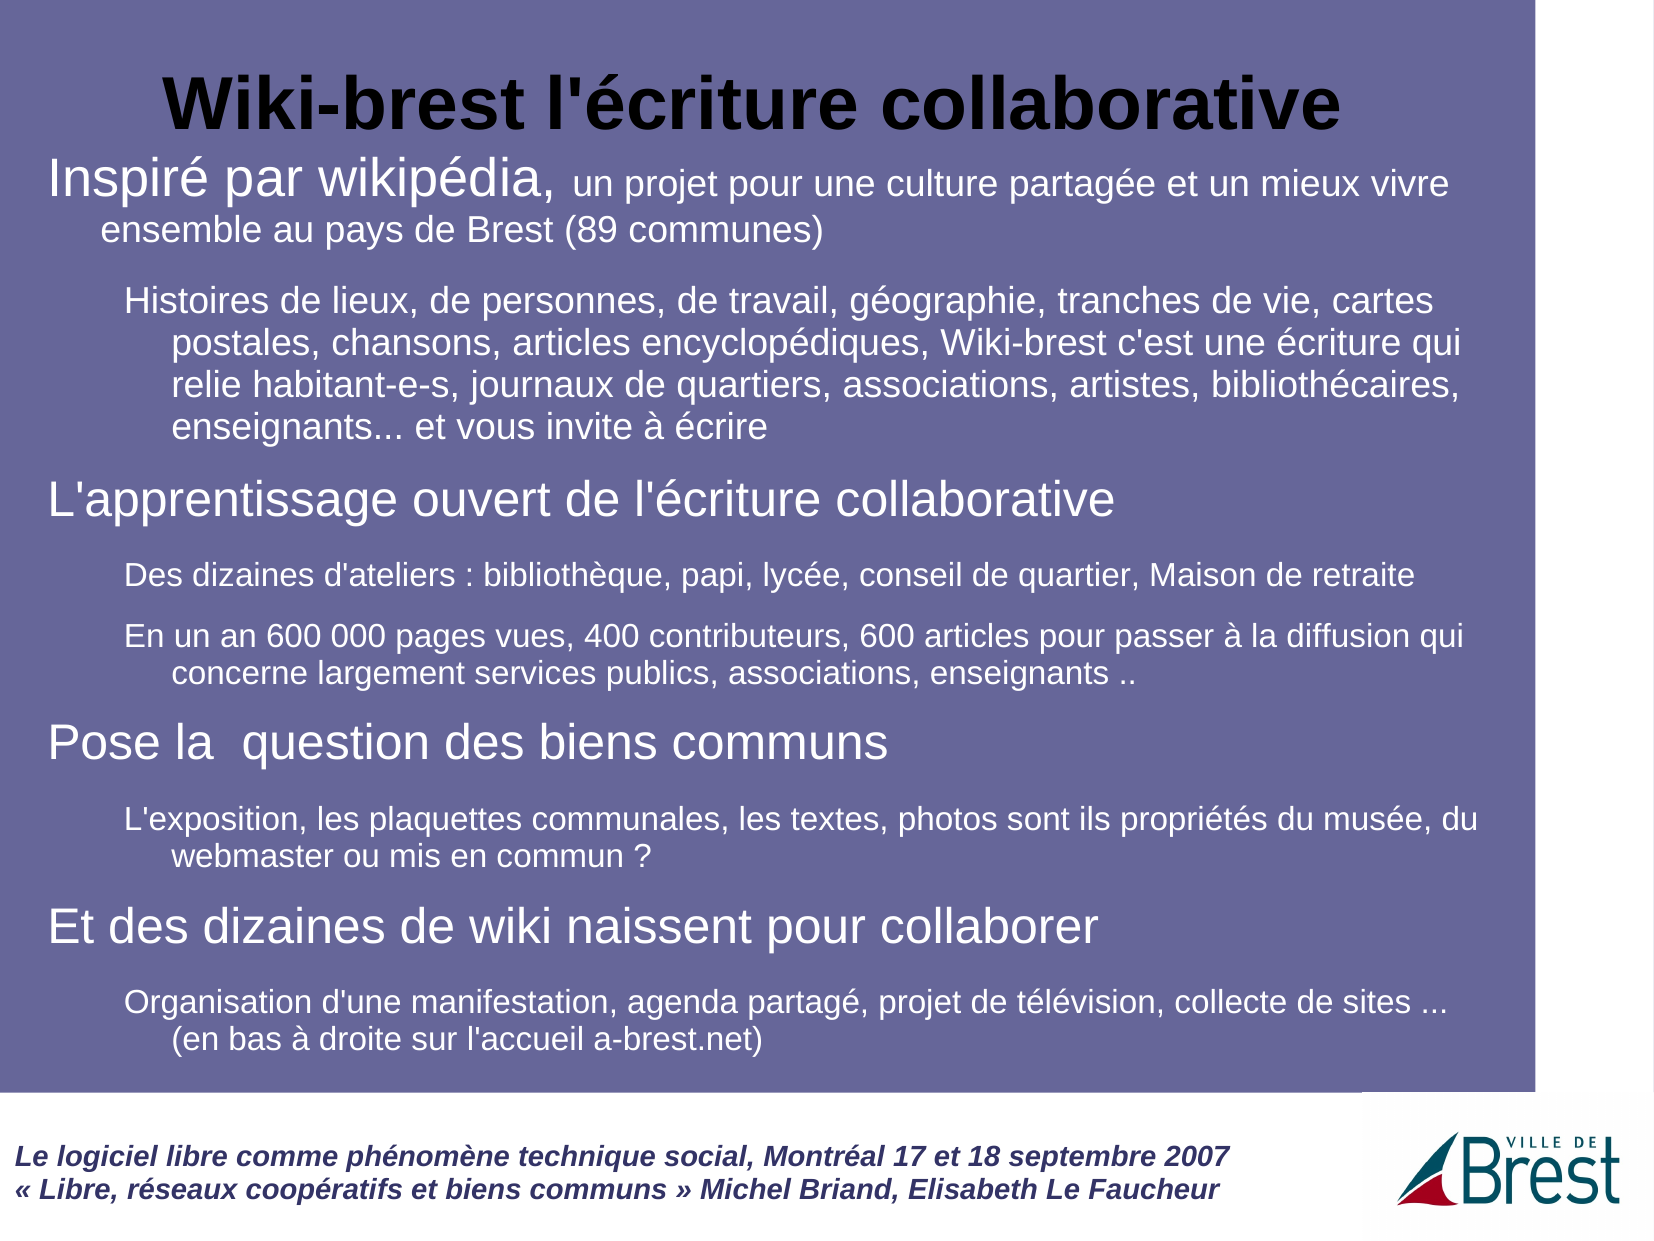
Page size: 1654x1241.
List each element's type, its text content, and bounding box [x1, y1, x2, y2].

picture [1362, 1092, 1654, 1241]
list Inspiré par wikipédia, un projet pour une culture partagée et un mieux vivre ensemble au pays de Brest (89 communes) Histoires de lieux, de personnes, de travail, géographie, tranches de vie, cartes postales, chansons, articles encyclopédiques, Wiki-brest c'est une écriture qui relie habitant-e-s, journaux de quartiers, associations, artistes, bibliothécaires, enseignants... et vous invite à écrire L'apprentissage ouvert de l'écriture collaborative Des dizaines d'ateliers : bibliothèque, papi, lycée, conseil de quartier, Maison de retraite En un an 600 000 pages vues, 400 contributeurs, 600 articles pour passer à la diffusion qui concerne largement services publics, associations, enseignants .. Pose la question des biens communs L'exposition, les plaquettes communales, les textes, photos sont ils propriétés du musée, du webmaster ou mis en commun ? Et des dizaines de wiki naissent pour collaborer Organisation d'une manifestation, agenda partagé, projet de télévision, collecte de sites ... (en bas à droite sur l'accueil a-brest.net) [29, 147, 1506, 1080]
title Wiki-brest l'écriture collaborative [29, 29, 1477, 147]
